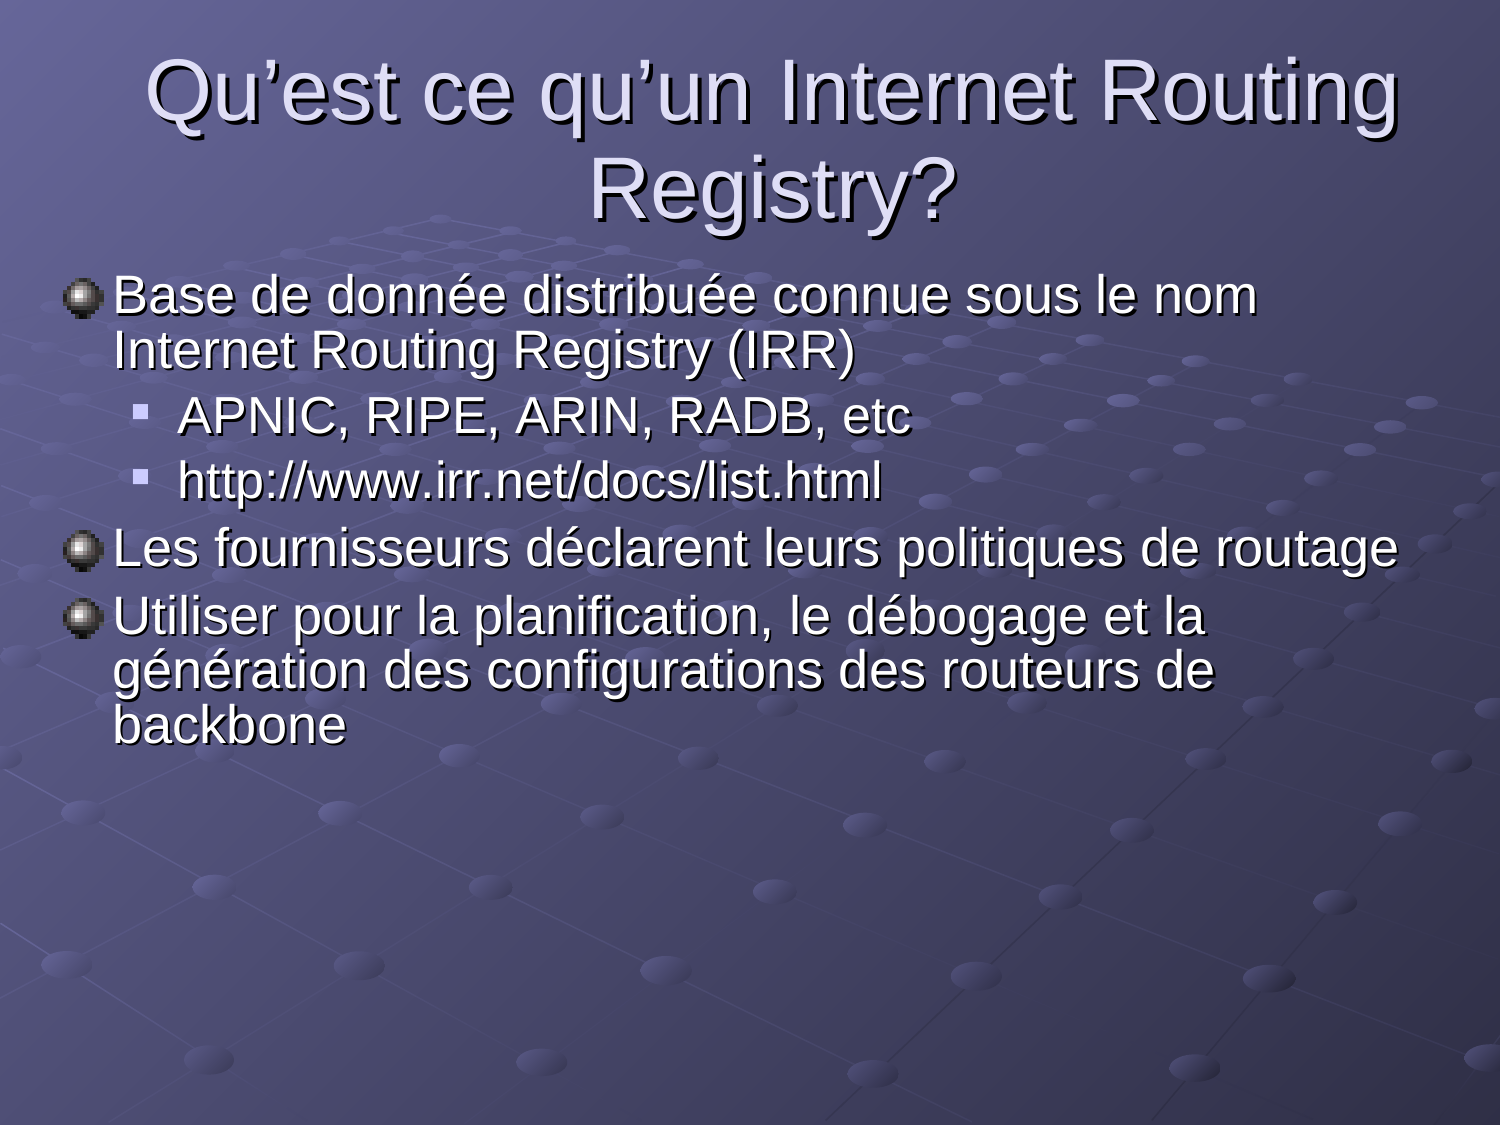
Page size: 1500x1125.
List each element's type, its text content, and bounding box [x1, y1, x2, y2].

list Base de donnée distribuée connue sous le nom Internet Routing Registry (IRR) APNIC, RIPE, ARIN, RADB, etc http://www.irr.net/docs/list.html Les fournisseurs déclarent leurs politiques de routage Utiliser pour la planification, le débogage et la génération des configurations des routeurs de backbone [41, 262, 1471, 1007]
title Qu’est ce qu’un Internet Routing Registry? [75, 26, 1471, 252]
